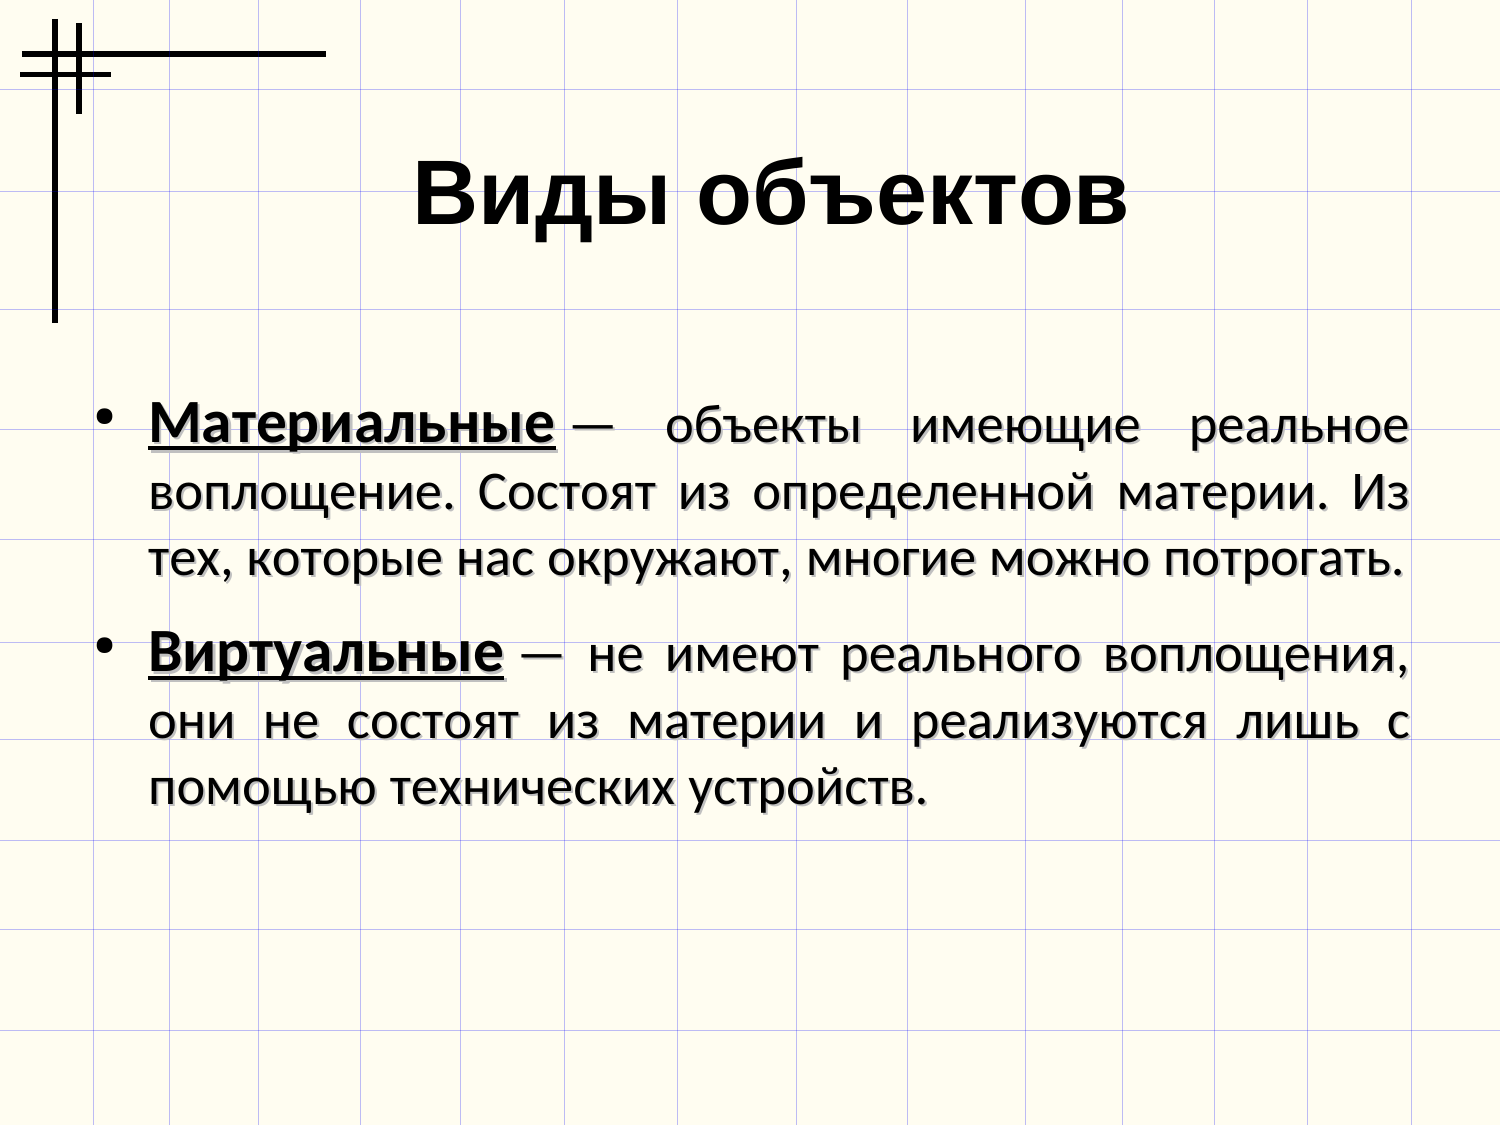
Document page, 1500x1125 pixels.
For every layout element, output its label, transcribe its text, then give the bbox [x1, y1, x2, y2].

title Виды объектов [75, 75, 1426, 301]
list Материальные — объекты имеющие реальное воплощение. Состоят из определенной материи. Из тех, которые нас окружают, многие можно потрогать. Виртуальные — не имеют реального воплощения, они не состоят из материи и реализуются лишь с помощью технических устройств. [75, 373, 1426, 882]
